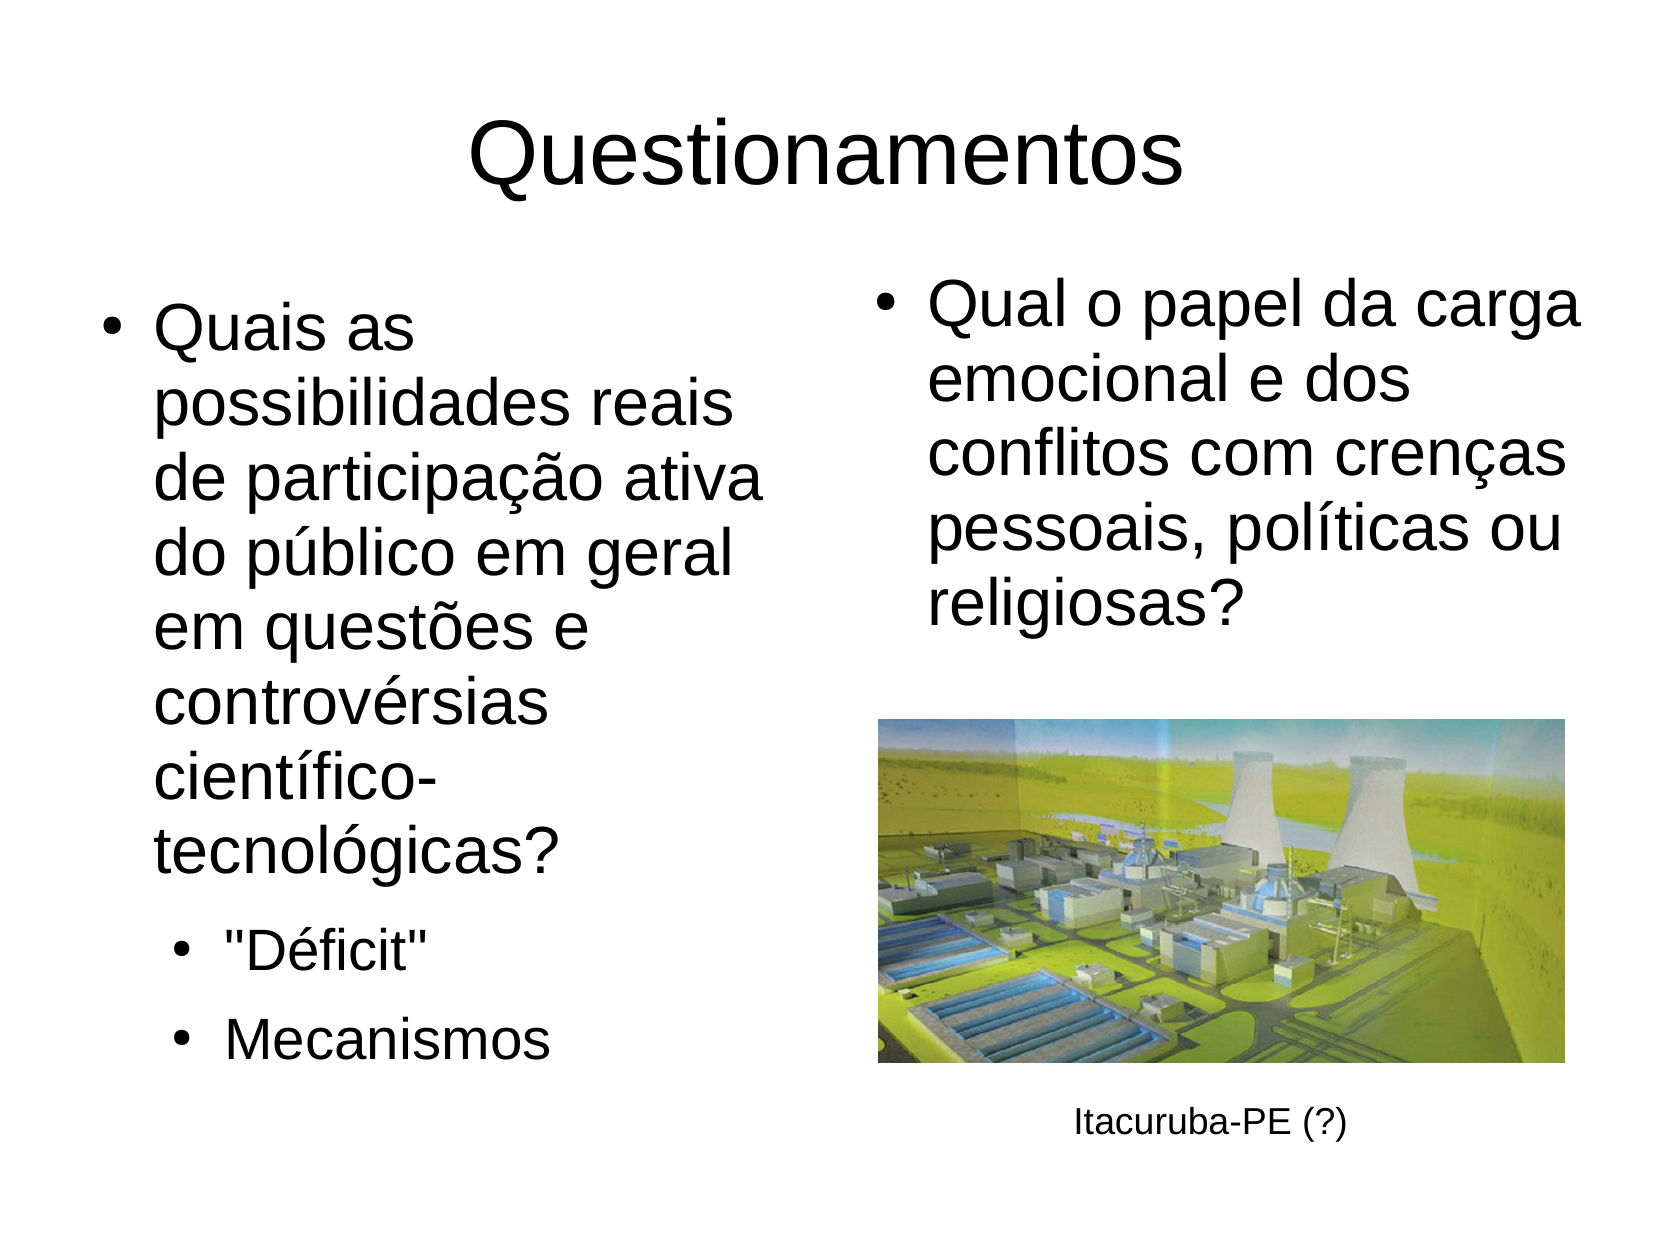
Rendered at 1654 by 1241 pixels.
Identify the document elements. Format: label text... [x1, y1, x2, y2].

list Quais as possibilidades reais de participação ativa do público em geral em questões e controvérsias científico-tecnológicas? "Déficit" Mecanismos [82, 290, 809, 1072]
picture [878, 719, 1565, 1063]
text_box Itacuruba-PE (?) [1003, 1092, 1418, 1152]
title Questionamentos [82, 49, 1571, 257]
list Qual o papel da carga emocional e dos conflitos com crenças pessoais, políticas ou religiosas? [856, 265, 1625, 640]
